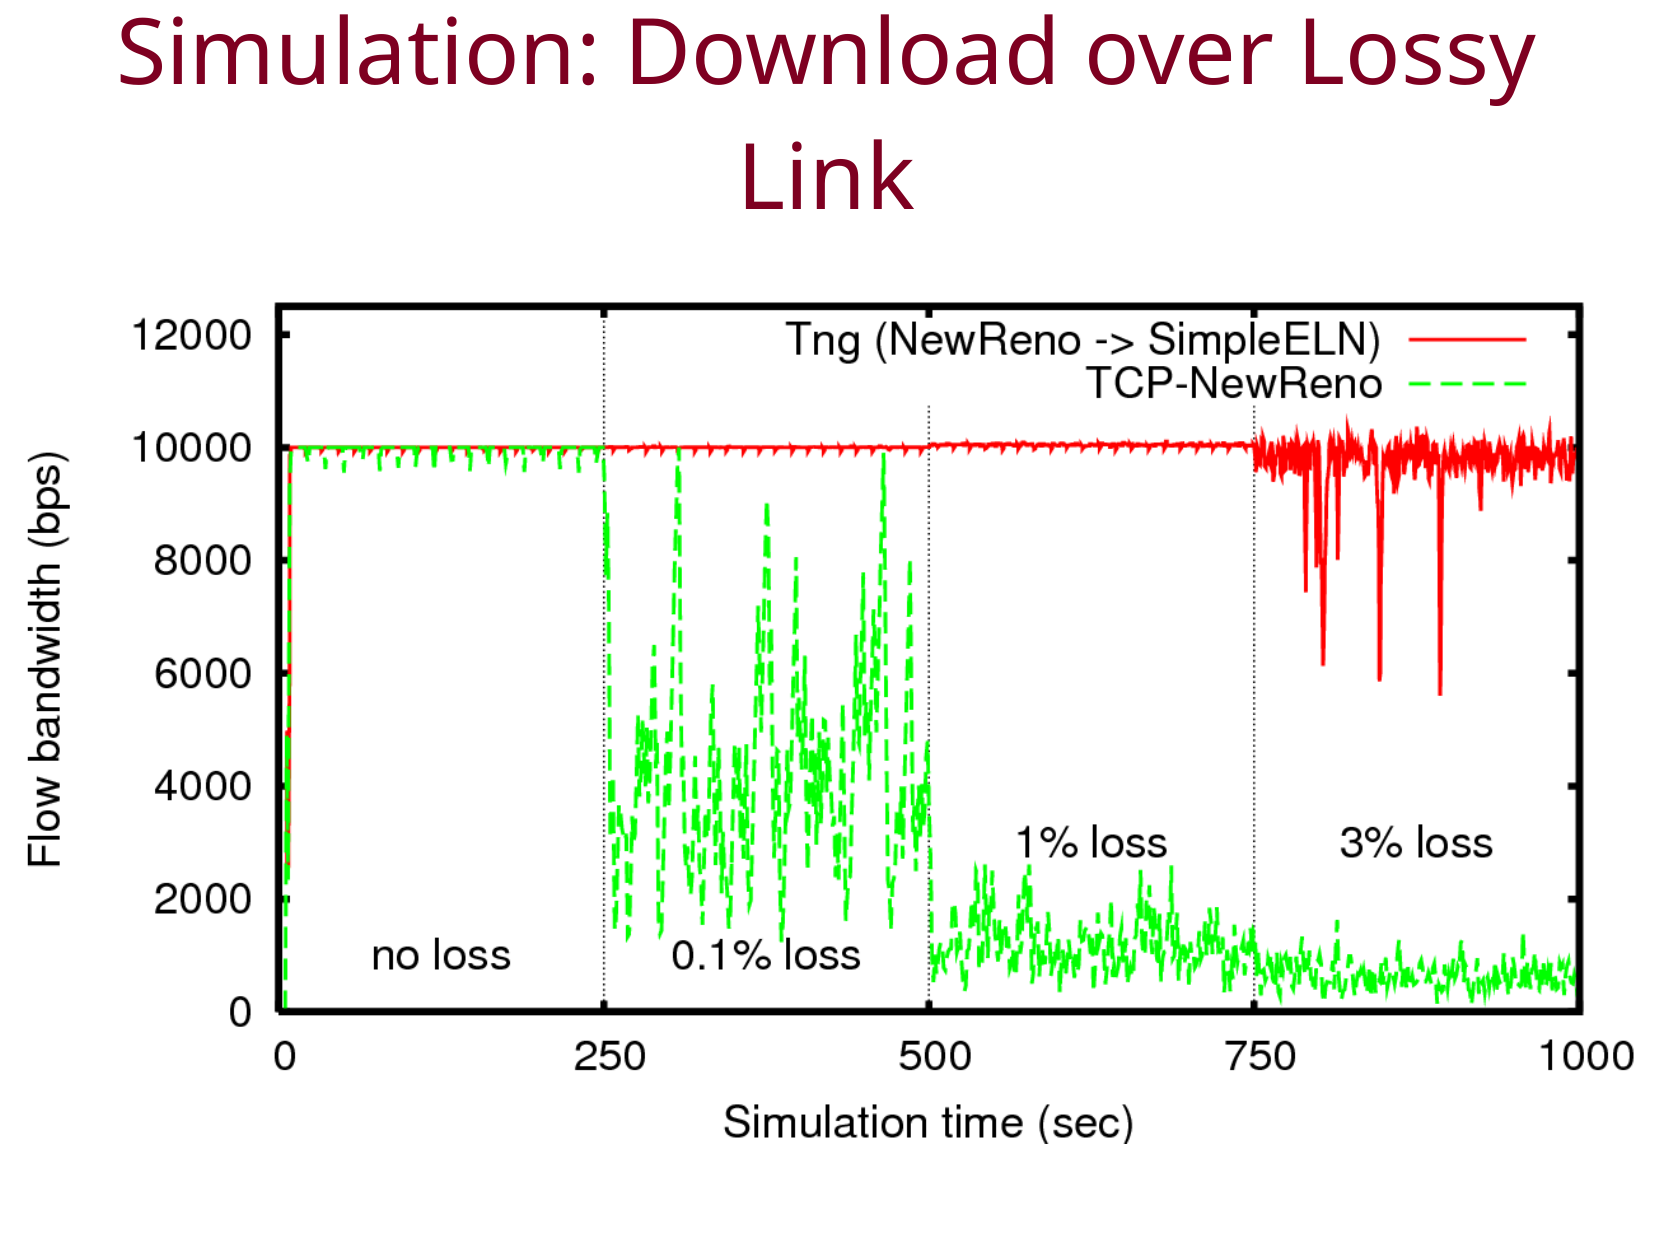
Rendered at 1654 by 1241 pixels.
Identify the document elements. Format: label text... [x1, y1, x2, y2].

picture [0, 253, 1654, 1144]
title Simulation: Download over Lossy Link [82, 8, 1571, 216]
